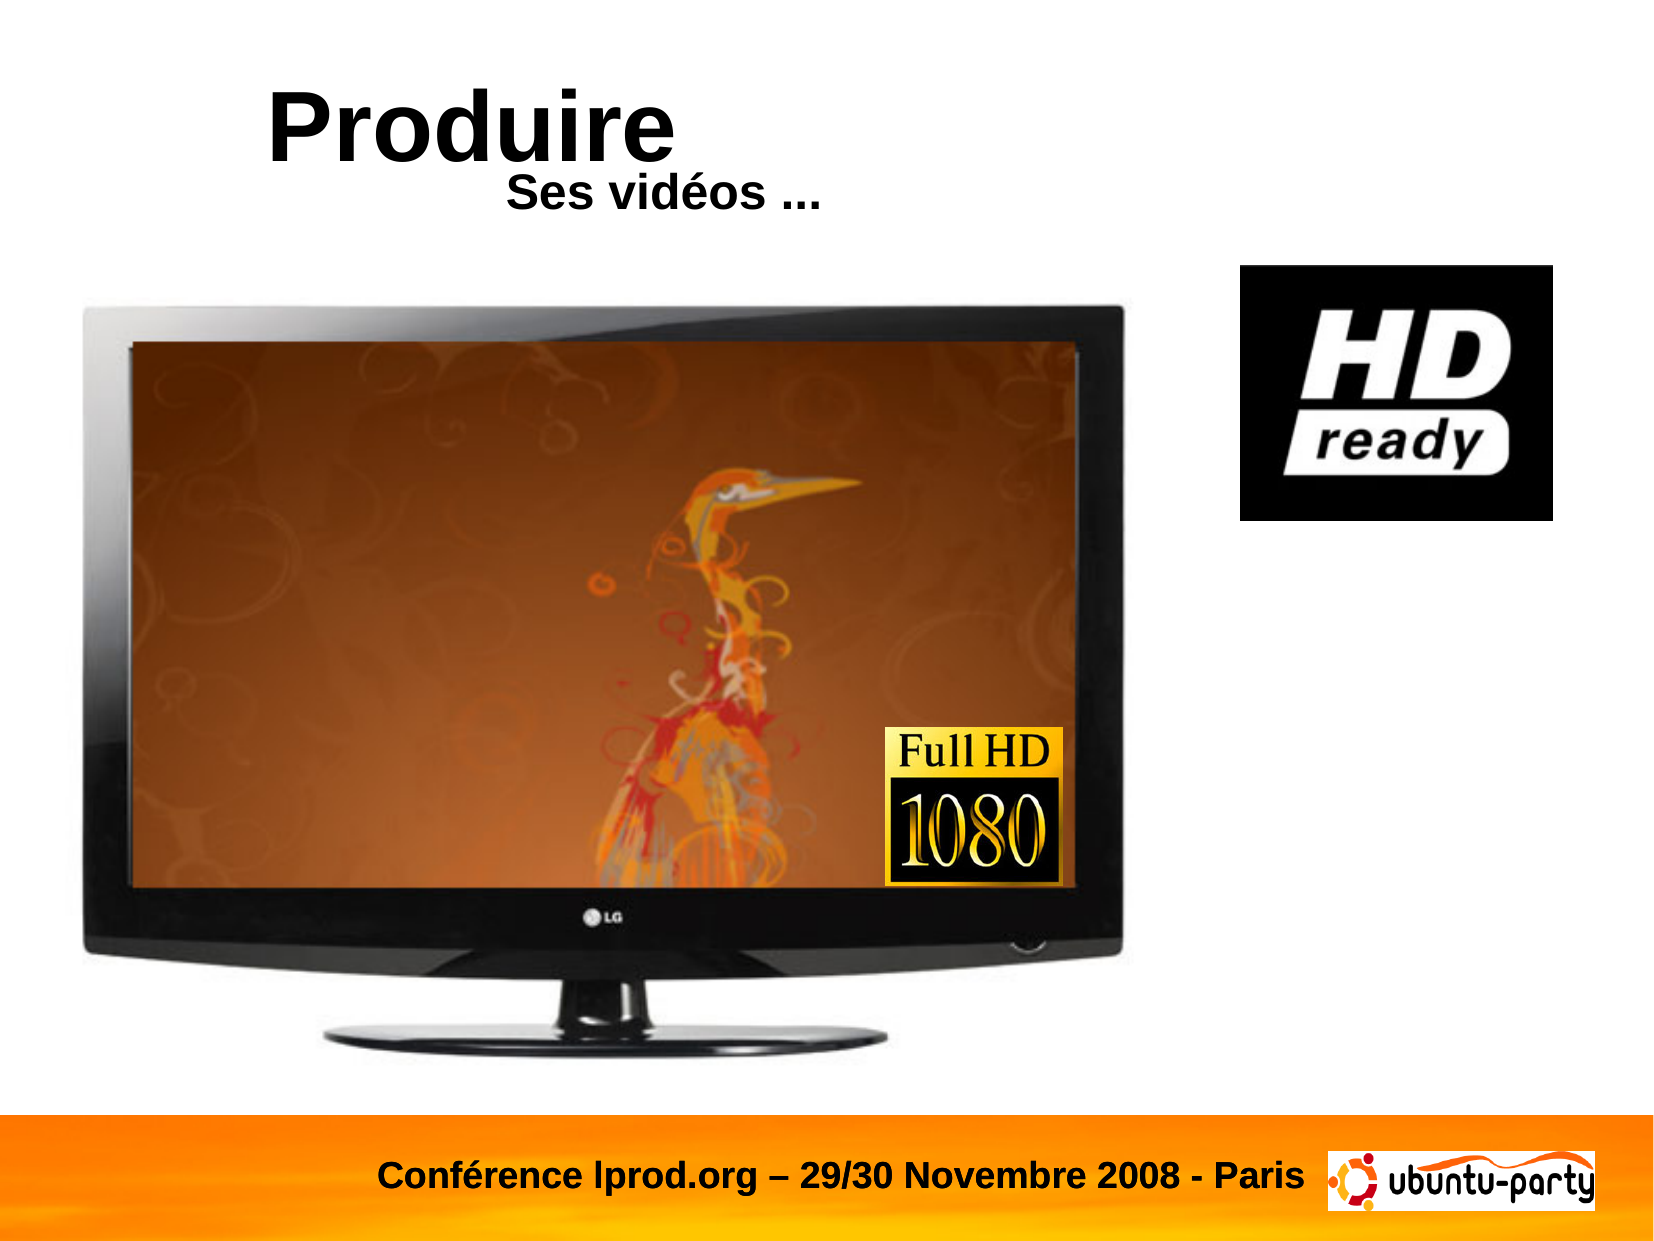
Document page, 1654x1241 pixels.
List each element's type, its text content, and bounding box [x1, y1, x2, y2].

picture [0, 1115, 1654, 1241]
text_box Conférence lprod.org – 29/30 Novembre 2008 - Paris [295, 1147, 1388, 1211]
picture [0, 265, 1209, 1100]
text_box Ses vidéos ... [118, 156, 1211, 237]
picture [1240, 265, 1553, 521]
text_box Produire [59, 63, 886, 207]
